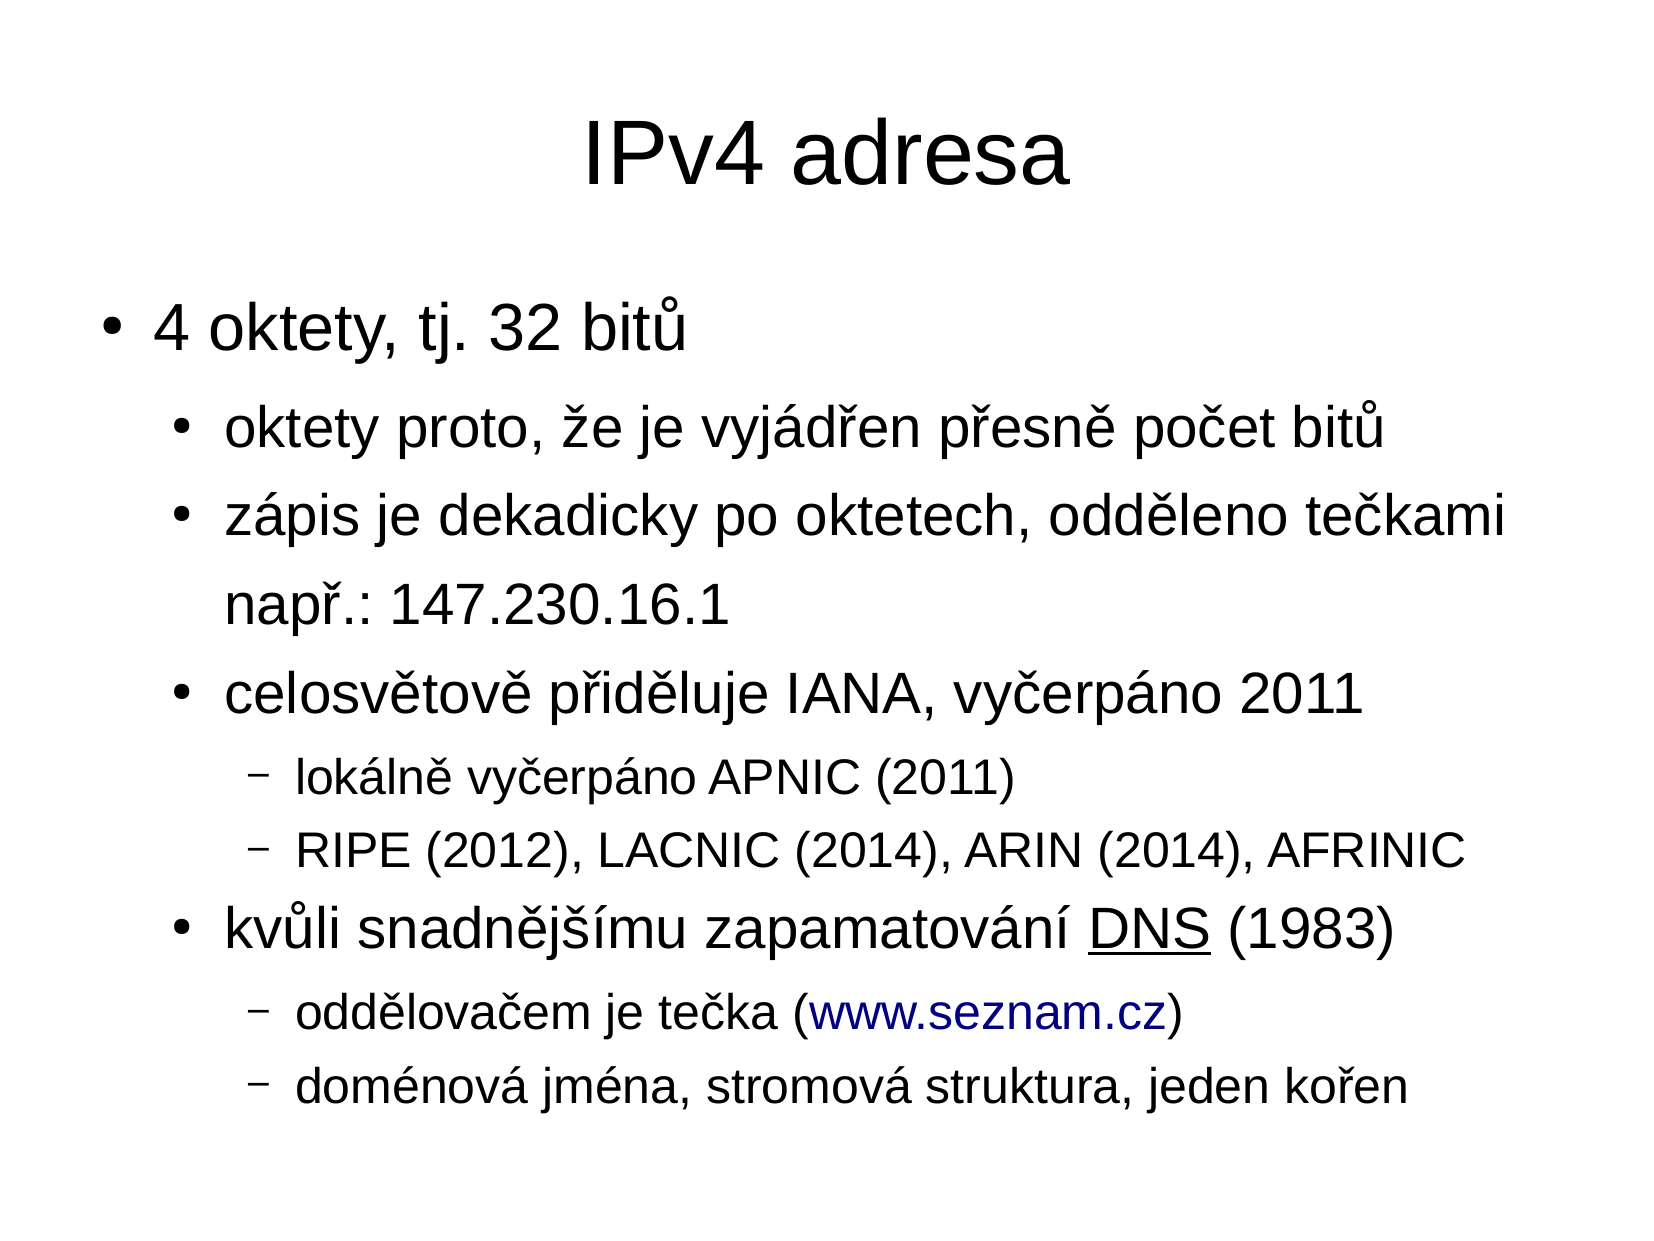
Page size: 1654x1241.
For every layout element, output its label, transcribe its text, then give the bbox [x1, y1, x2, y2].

list 4 oktety, tj. 32 bitů oktety proto, že je vyjádřen přesně počet bitů zápis je dekadicky po oktetech, odděleno tečkami např.: 147.230.16.1 celosvětově přiděluje IANA, vyčerpáno 2011 lokálně vyčerpáno APNIC (2011) RIPE (2012), LACNIC (2014), ARIN (2014), AFRINIC kvůli snadnějšímu zapamatování DNS (1983) oddělovačem je tečka (www.seznam.cz) doménová jména, stromová struktura, jeden kořen [82, 290, 1571, 1109]
title IPv4 adresa [82, 49, 1571, 257]
